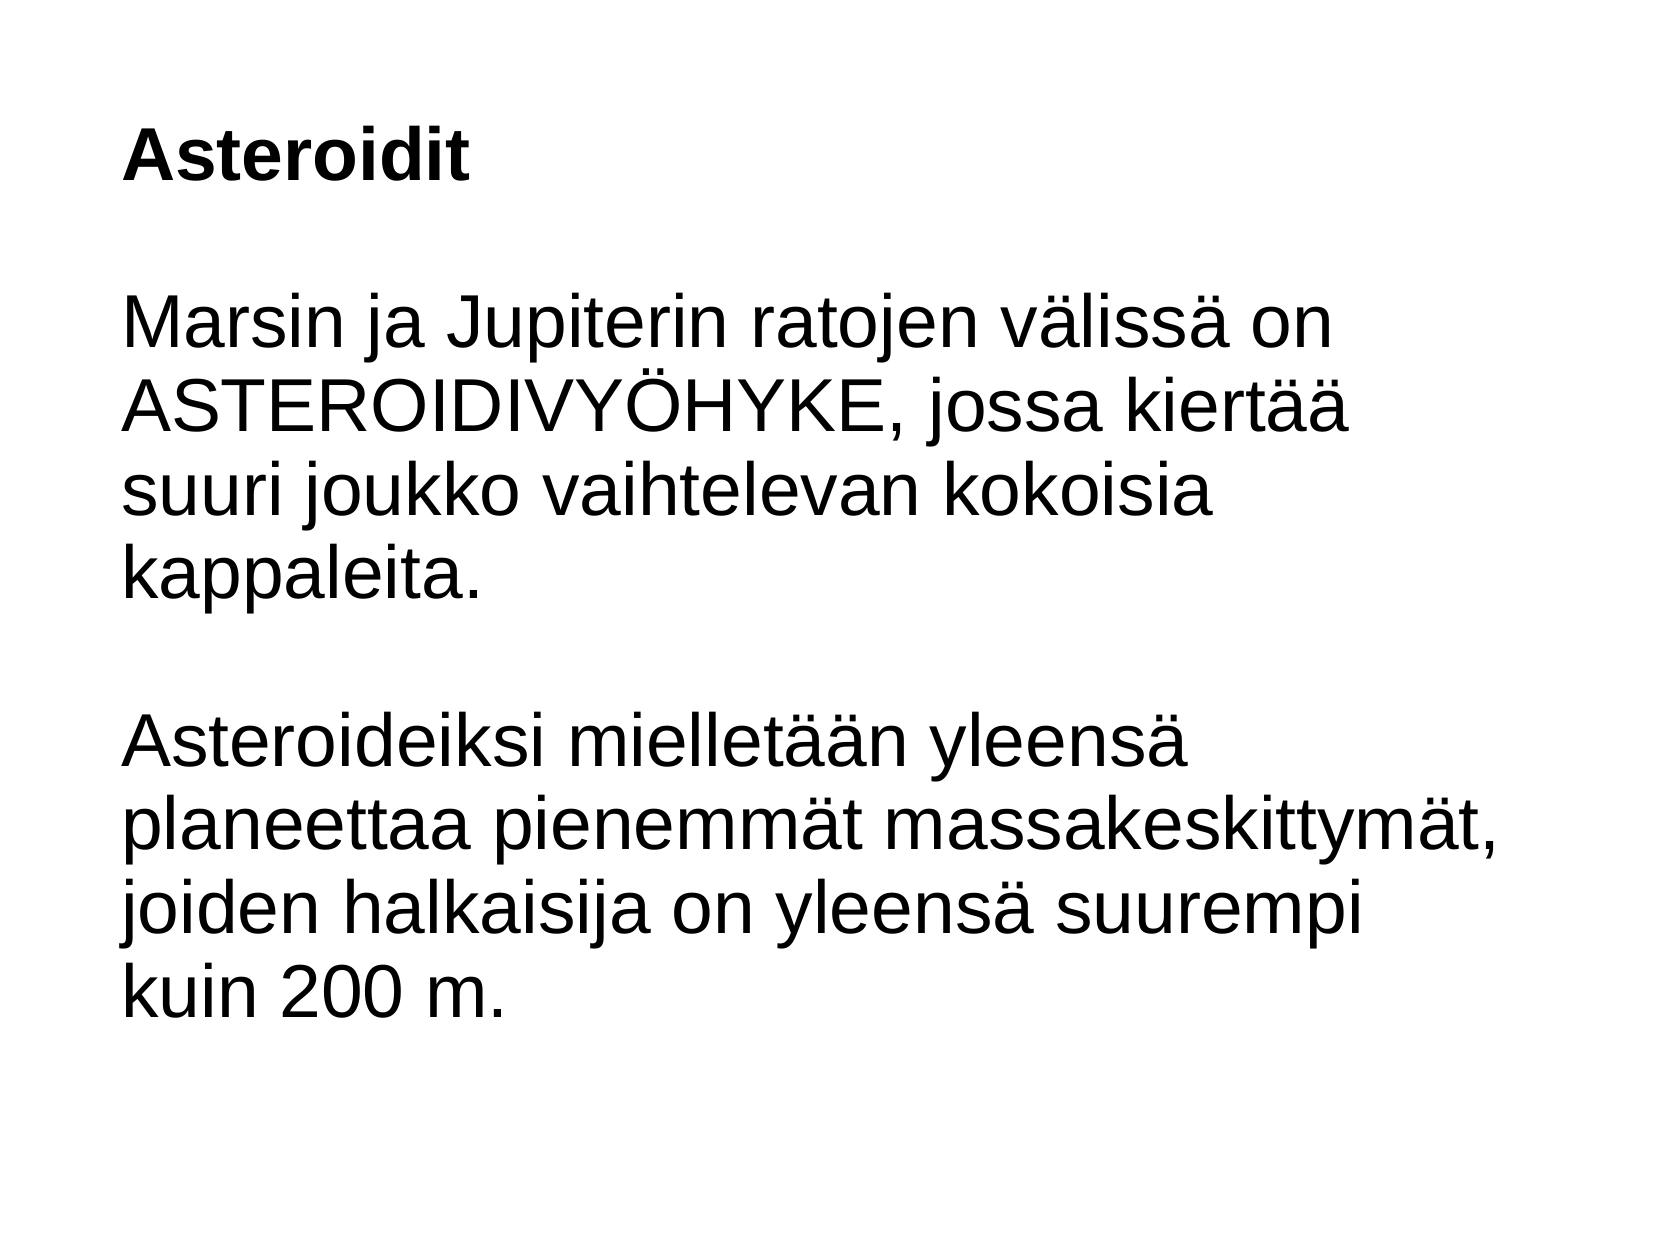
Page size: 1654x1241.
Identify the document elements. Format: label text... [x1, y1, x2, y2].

text_box Asteroidit Marsin ja Jupiterin ratojen välissä on ASTEROIDIVYÖHYKE, jossa kiertää suuri joukko vaihtelevan kokoisia kappaleita. Asteroideiksi mielletään yleensä planeettaa pienemmät massakeskittymät, joiden halkaisija on yleensä suurempi kuin 200 m. [106, 106, 1536, 1125]
